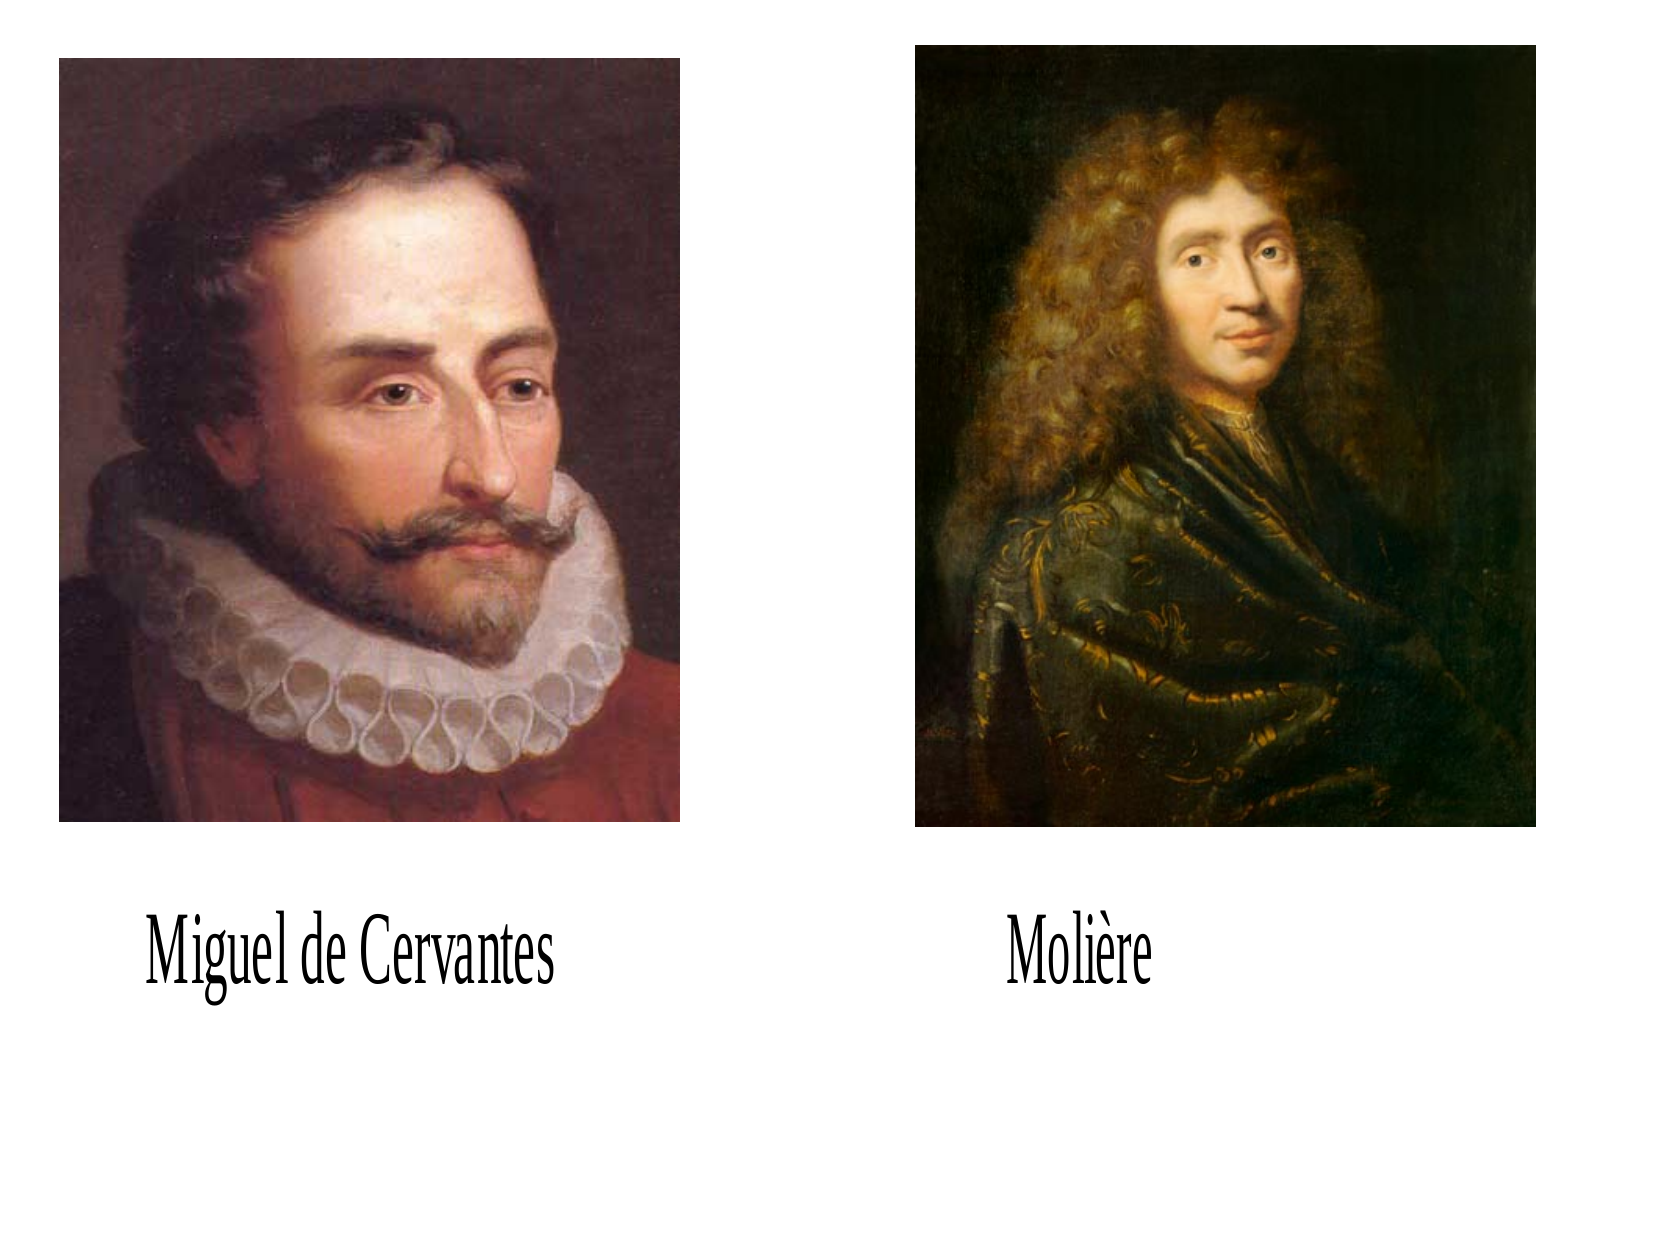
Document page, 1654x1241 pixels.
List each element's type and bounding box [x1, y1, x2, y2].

chart [118, 885, 1654, 1241]
picture [915, 45, 1536, 827]
picture [59, 58, 680, 822]
